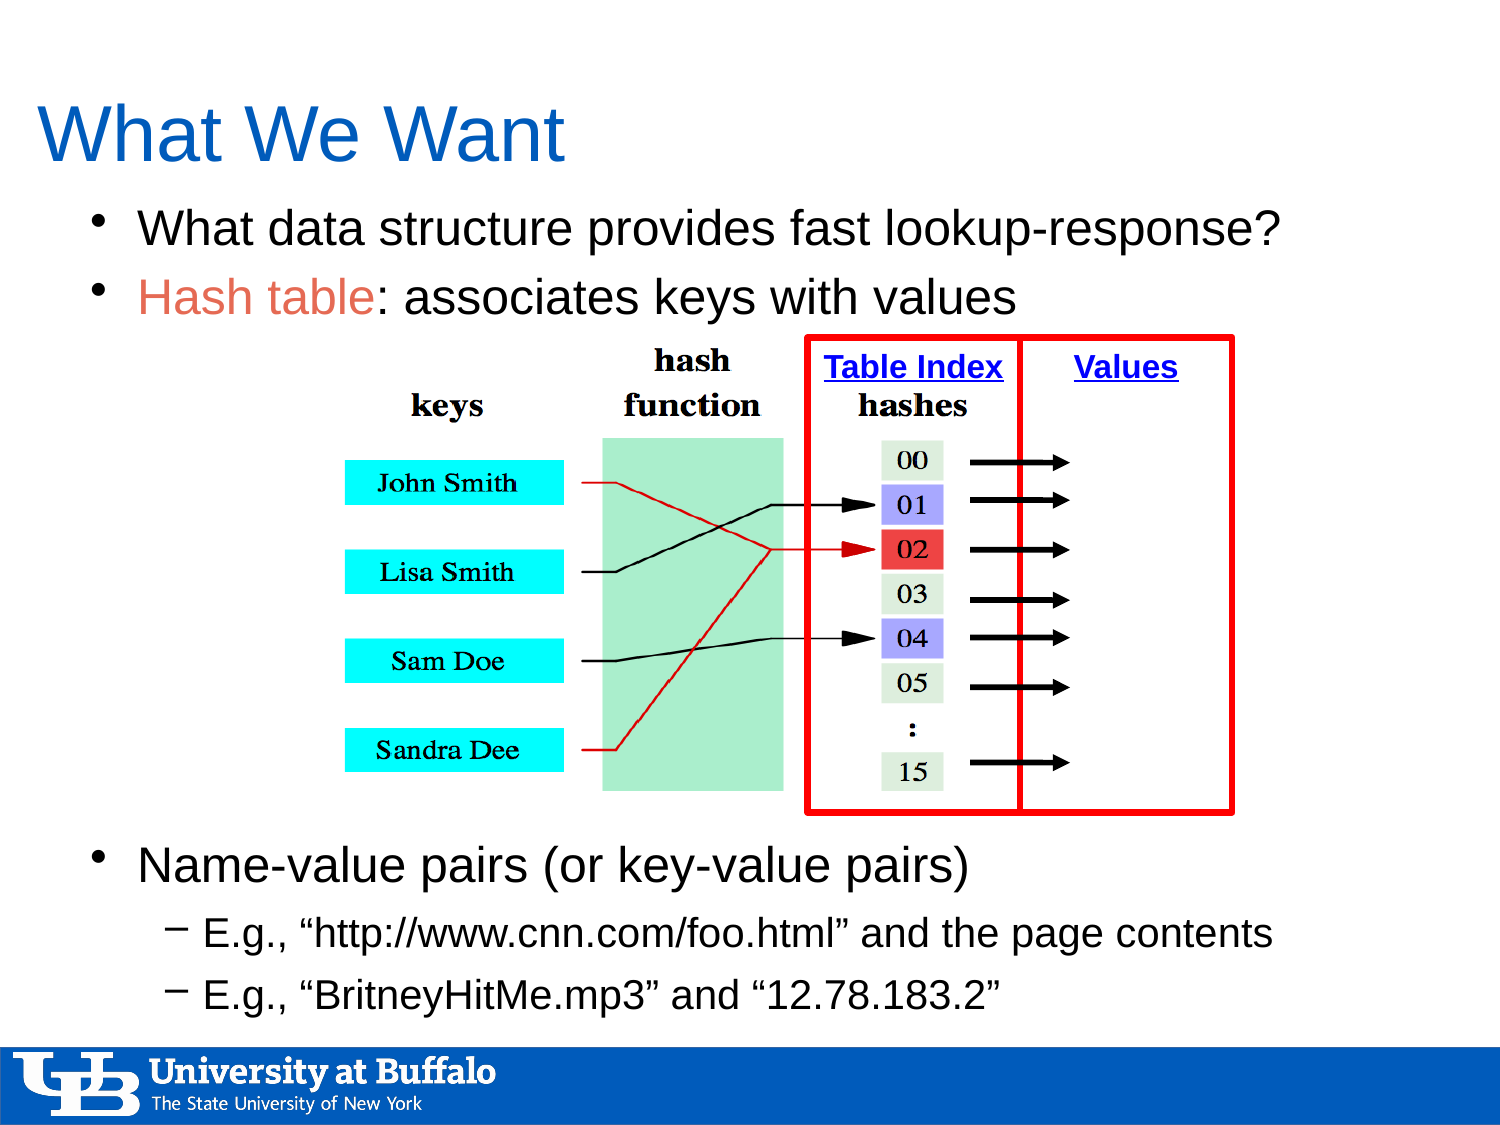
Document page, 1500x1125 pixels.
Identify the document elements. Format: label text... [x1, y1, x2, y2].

picture [344, 337, 807, 791]
picture [13, 1052, 496, 1116]
list What data structure provides fast lookup-response? Hash table: associates keys with values Name-value pairs (or key-value pairs) E.g., “http://www.cnn.com/foo.html” and the page contents E.g., “BritneyHitMe.mp3” and “12.78.183.2” [75, 195, 1426, 848]
text_box Table Index [807, 337, 1019, 813]
title What We Want [37, 40, 1388, 228]
text_box Values [1019, 337, 1233, 813]
